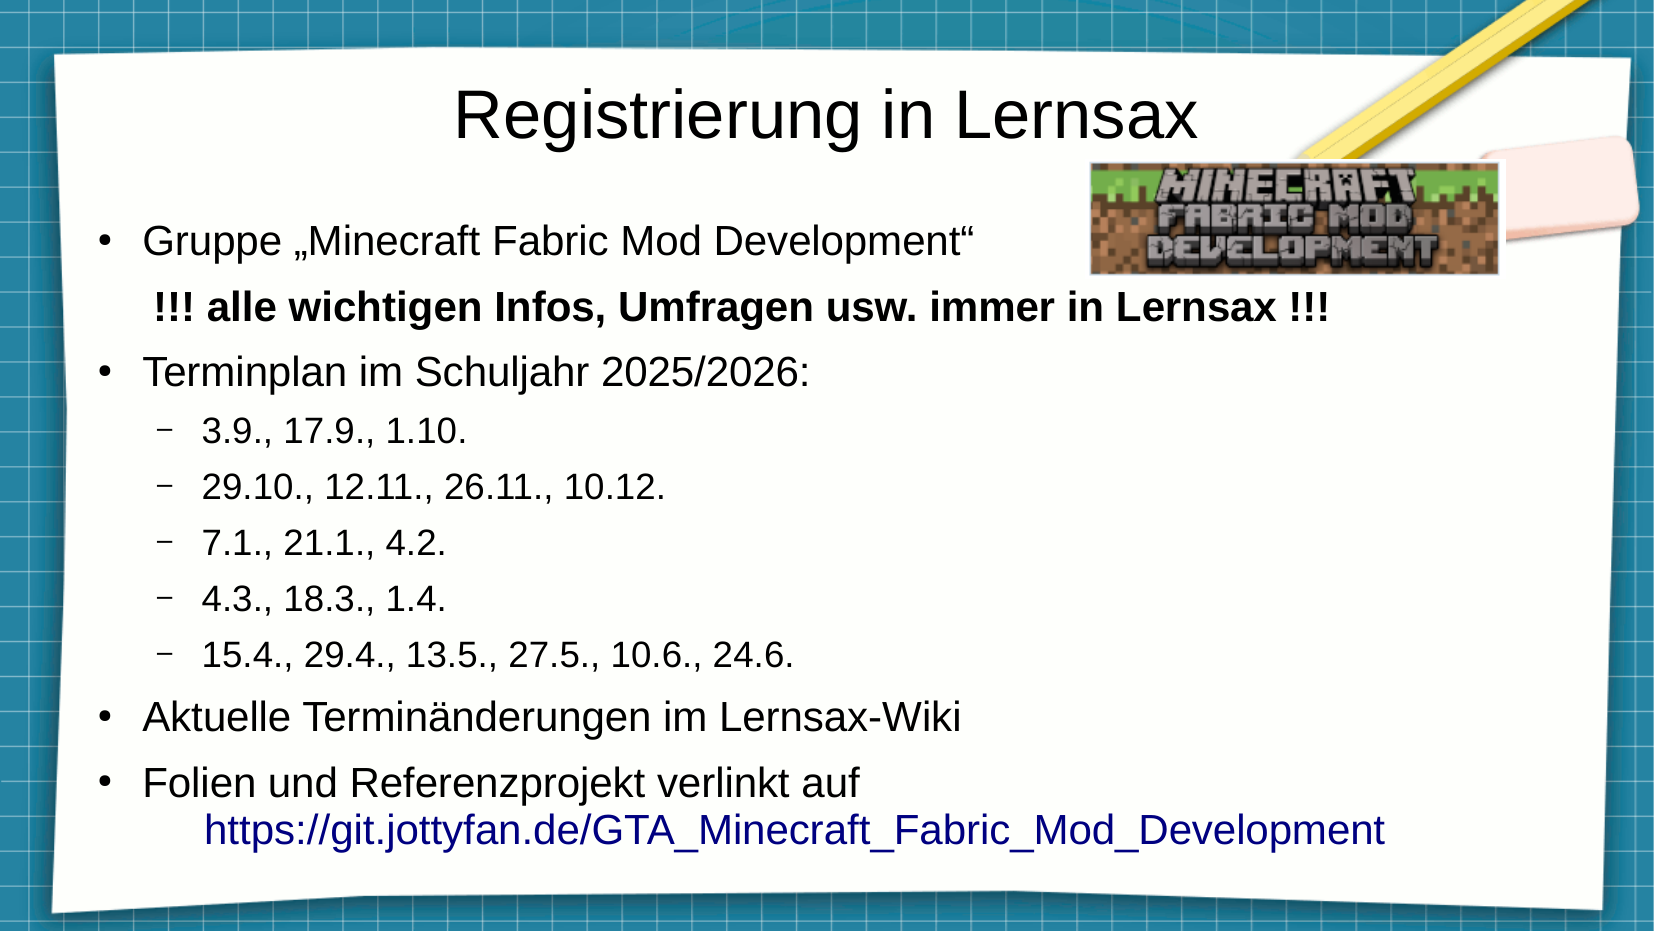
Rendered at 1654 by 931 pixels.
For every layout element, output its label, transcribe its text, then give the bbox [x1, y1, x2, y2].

title Registrierung in Lernsax [82, 37, 1571, 193]
list Gruppe „Minecraft Fabric Mod Development“ !!! alle wichtigen Infos, Umfragen usw. immer in Lernsax !!! Terminplan im Schuljahr 2025/2026: 3.9., 17.9., 1.10. 29.10., 12.11., 26.11., 10.12. 7.1., 21.1., 4.2. 4.3., 18.3., 1.4. 15.4., 29.4., 13.5., 27.5., 10.6., 24.6. Aktuelle Terminänderungen im Lernsax-Wiki Folien und Referenzprojekt verlinkt auf https://git.jottyfan.de/GTA_Minecraft_Fabric_Mod_Development [82, 217, 1571, 857]
picture [0, 0, 1654, 931]
